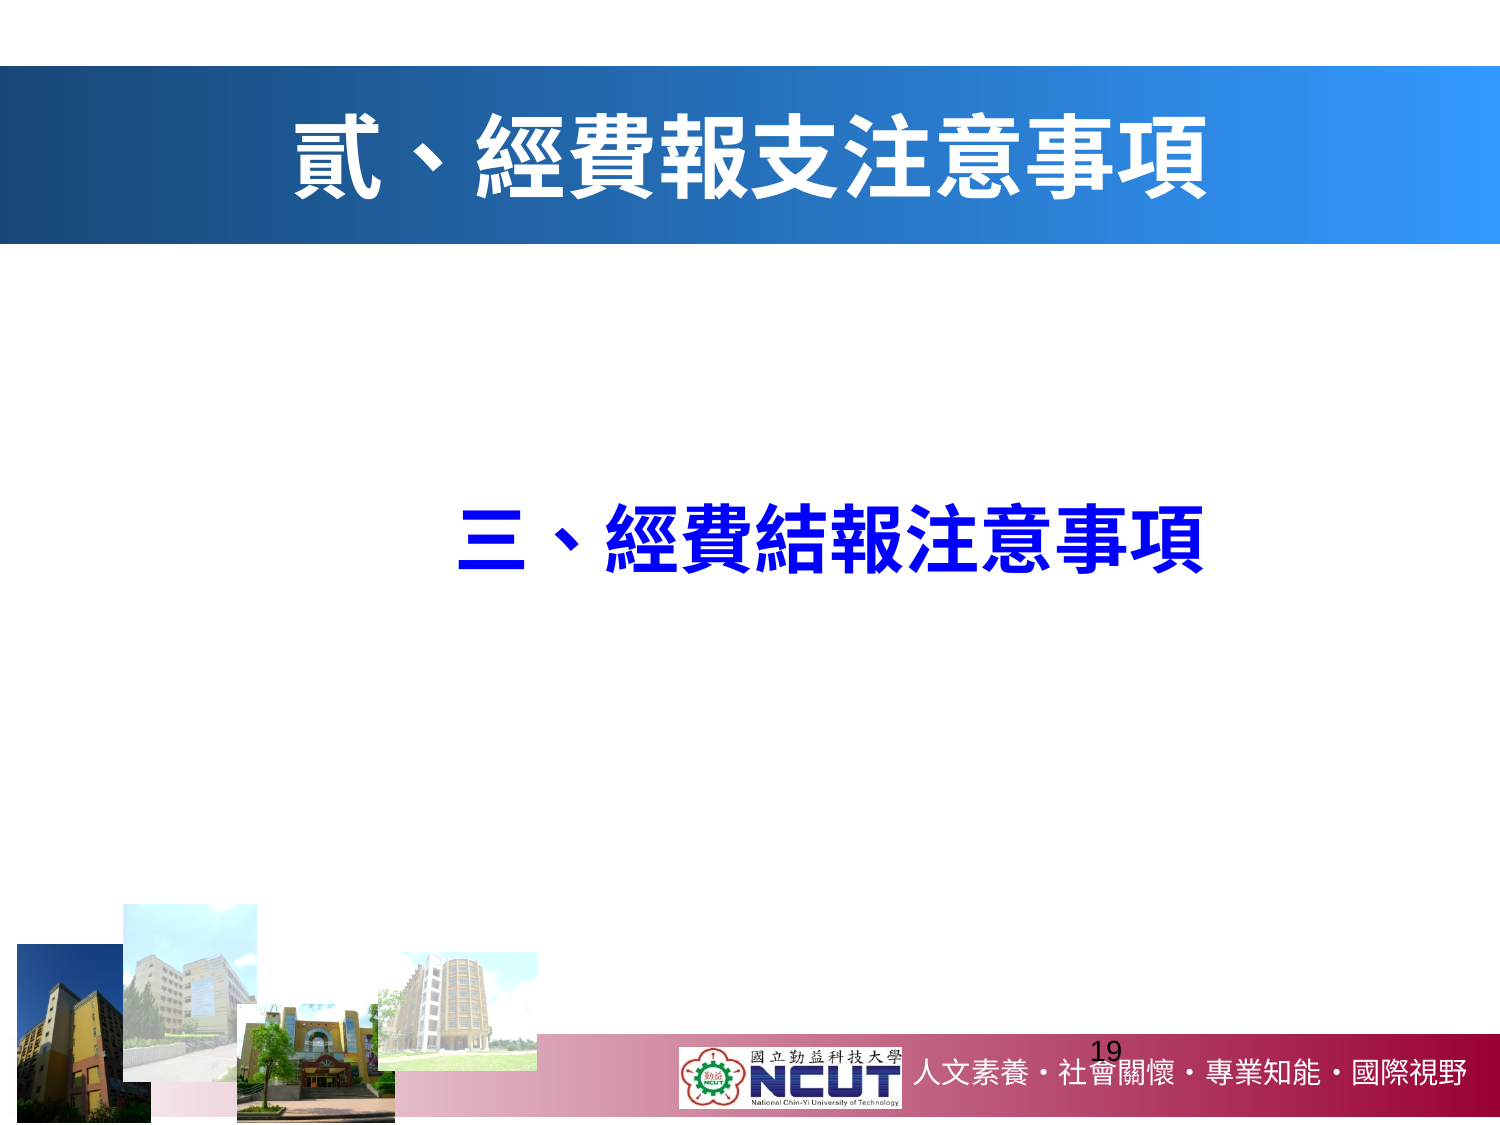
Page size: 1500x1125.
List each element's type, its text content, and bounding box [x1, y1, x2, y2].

list 三、經費結報注意事項 [64, 267, 1500, 977]
text_box [1074, 1024, 1426, 1103]
title 貳、經費報支注意事項 [0, 66, 1500, 244]
